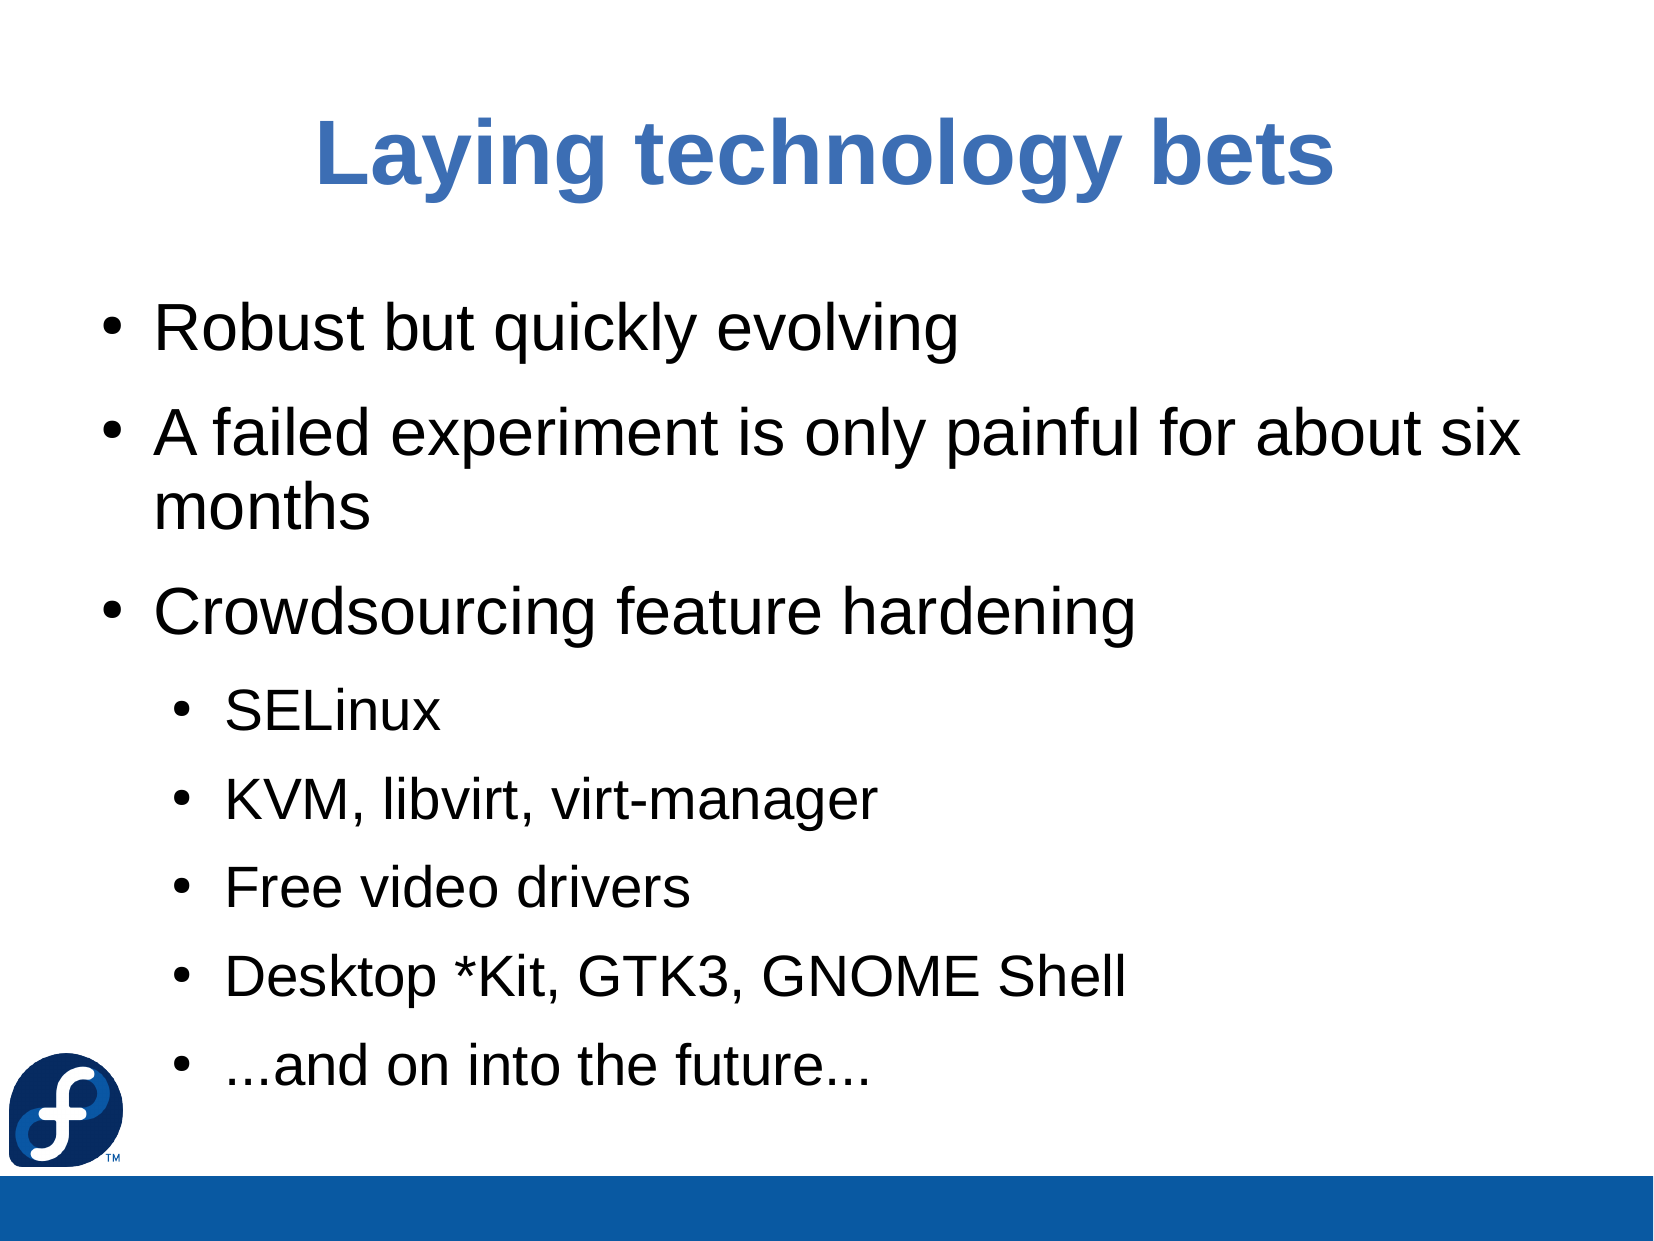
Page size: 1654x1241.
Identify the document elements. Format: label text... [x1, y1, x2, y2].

picture [9, 1053, 123, 1167]
picture [0, 1176, 1654, 1241]
title Laying technology bets [82, 49, 1571, 257]
list Robust but quickly evolving A failed experiment is only painful for about six months Crowdsourcing feature hardening SELinux KVM, libvirt, virt-manager Free video drivers Desktop *Kit, GTK3, GNOME Shell ...and on into the future... [82, 290, 1571, 1109]
